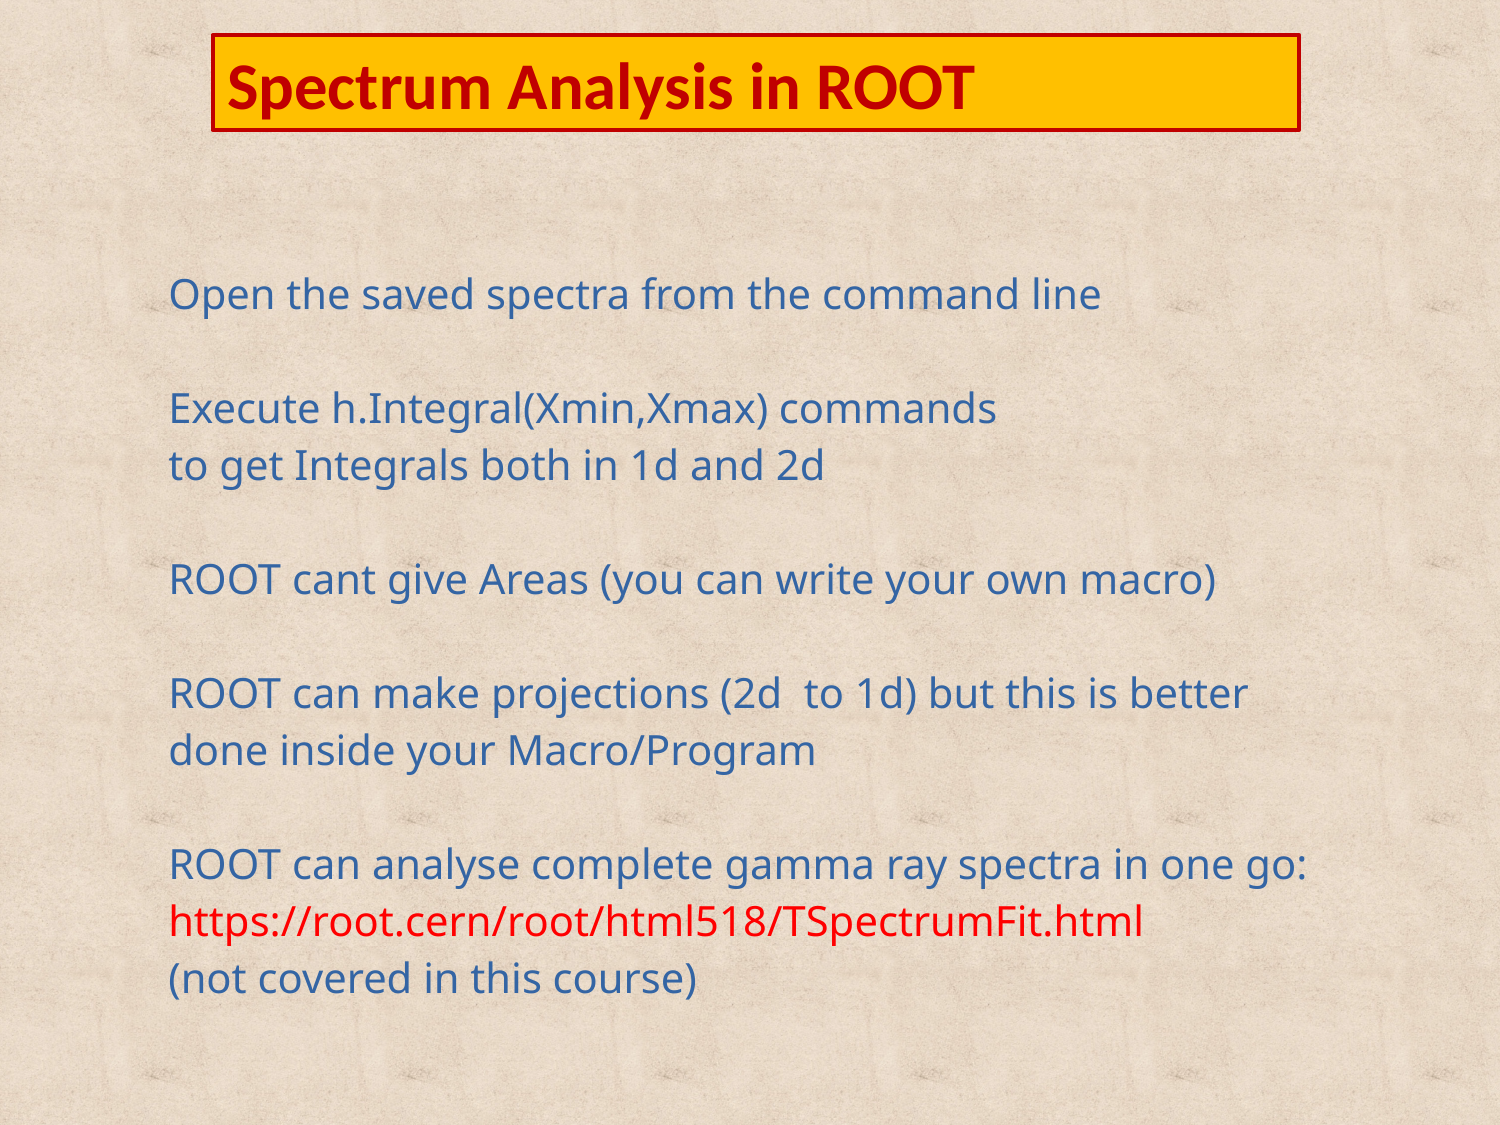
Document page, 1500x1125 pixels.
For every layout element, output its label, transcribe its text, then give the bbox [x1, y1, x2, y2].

text_box Open the saved spectra from the command line Execute h.Integral(Xmin,Xmax) commands to get Integrals both in 1d and 2d ROOT cant give Areas (you can write your own macro) ROOT can make projections (2d to 1d) but this is better done inside your Macro/Program ROOT can analyse complete gamma ray spectra in one go: https://root.cern/root/html518/TSpectrumFit.html (not covered in this course) [153, 257, 1359, 815]
text_box Spectrum Analysis in ROOT [212, 35, 1300, 130]
